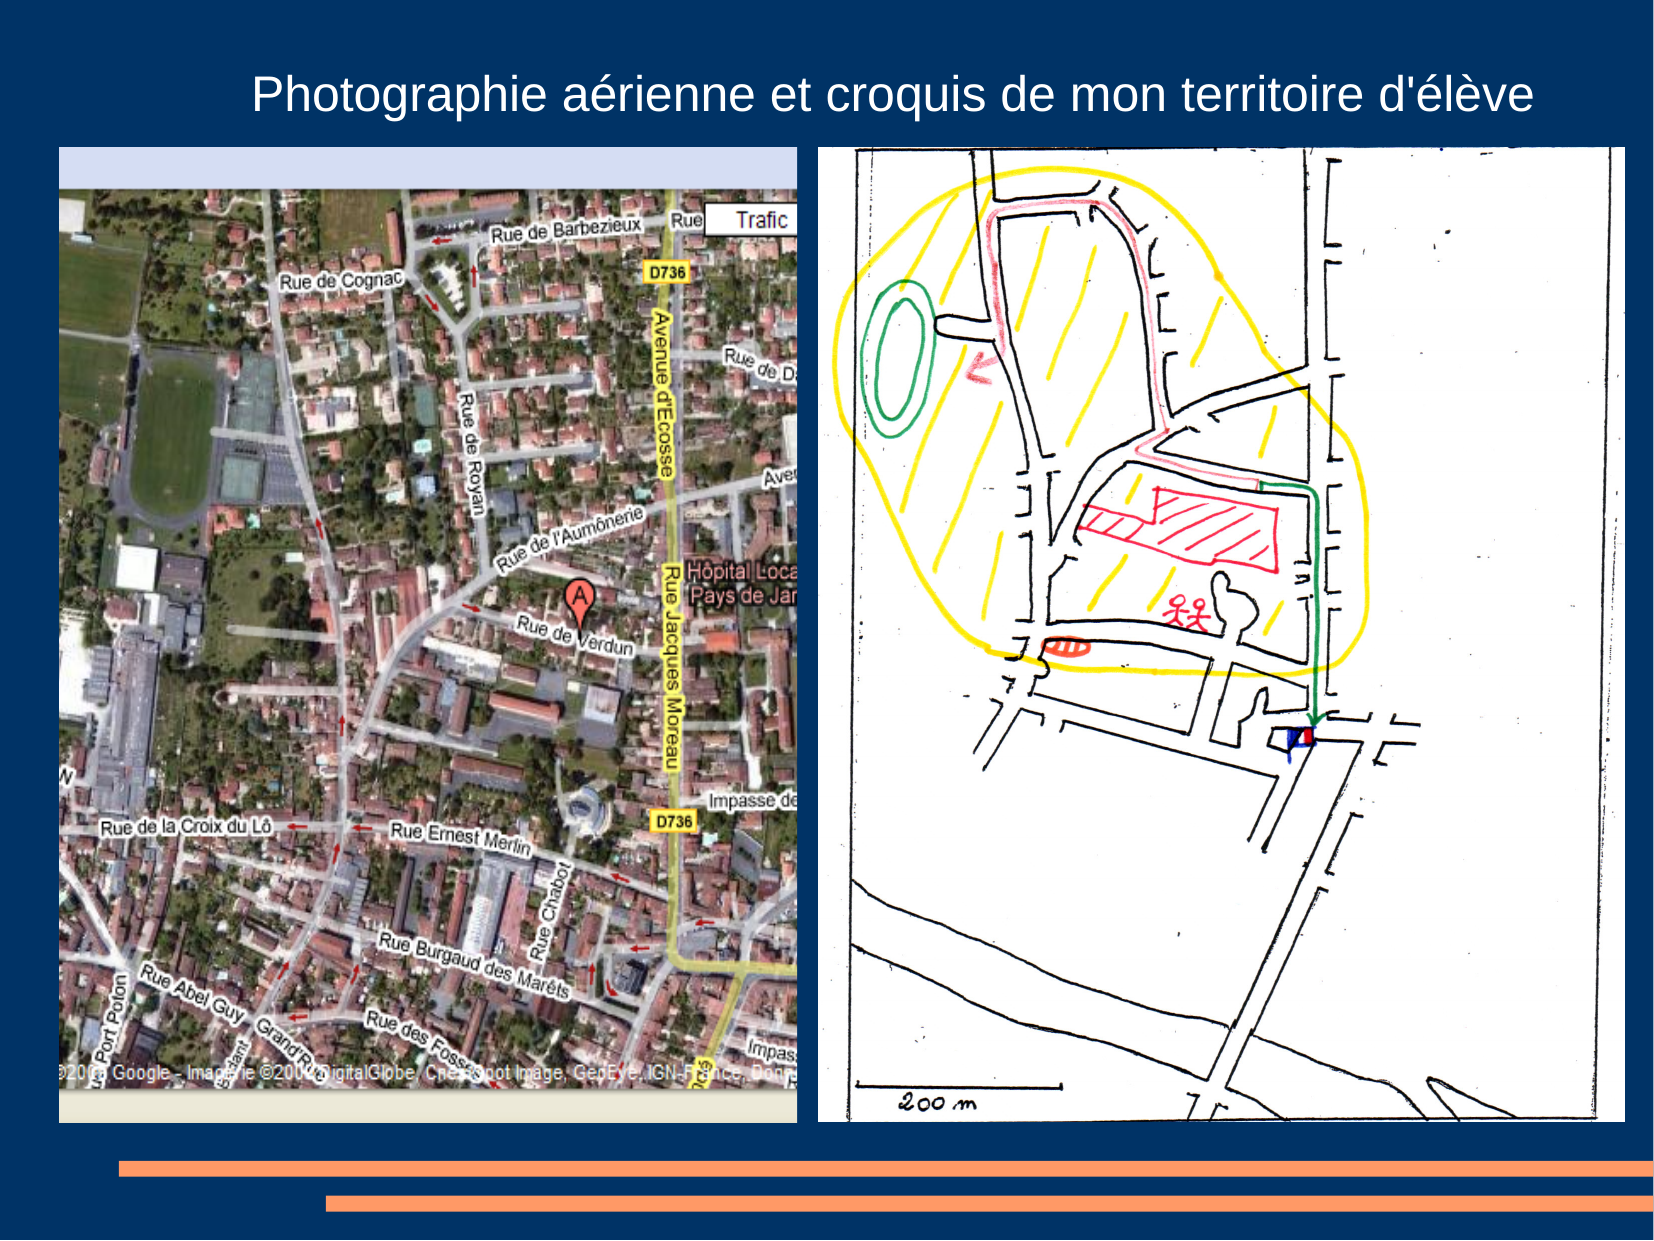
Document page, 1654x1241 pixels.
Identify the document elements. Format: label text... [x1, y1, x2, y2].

picture [59, 147, 798, 1123]
picture [818, 147, 1625, 1123]
text_box Photographie aérienne et croquis de mon territoire d'élève [236, 59, 1551, 130]
